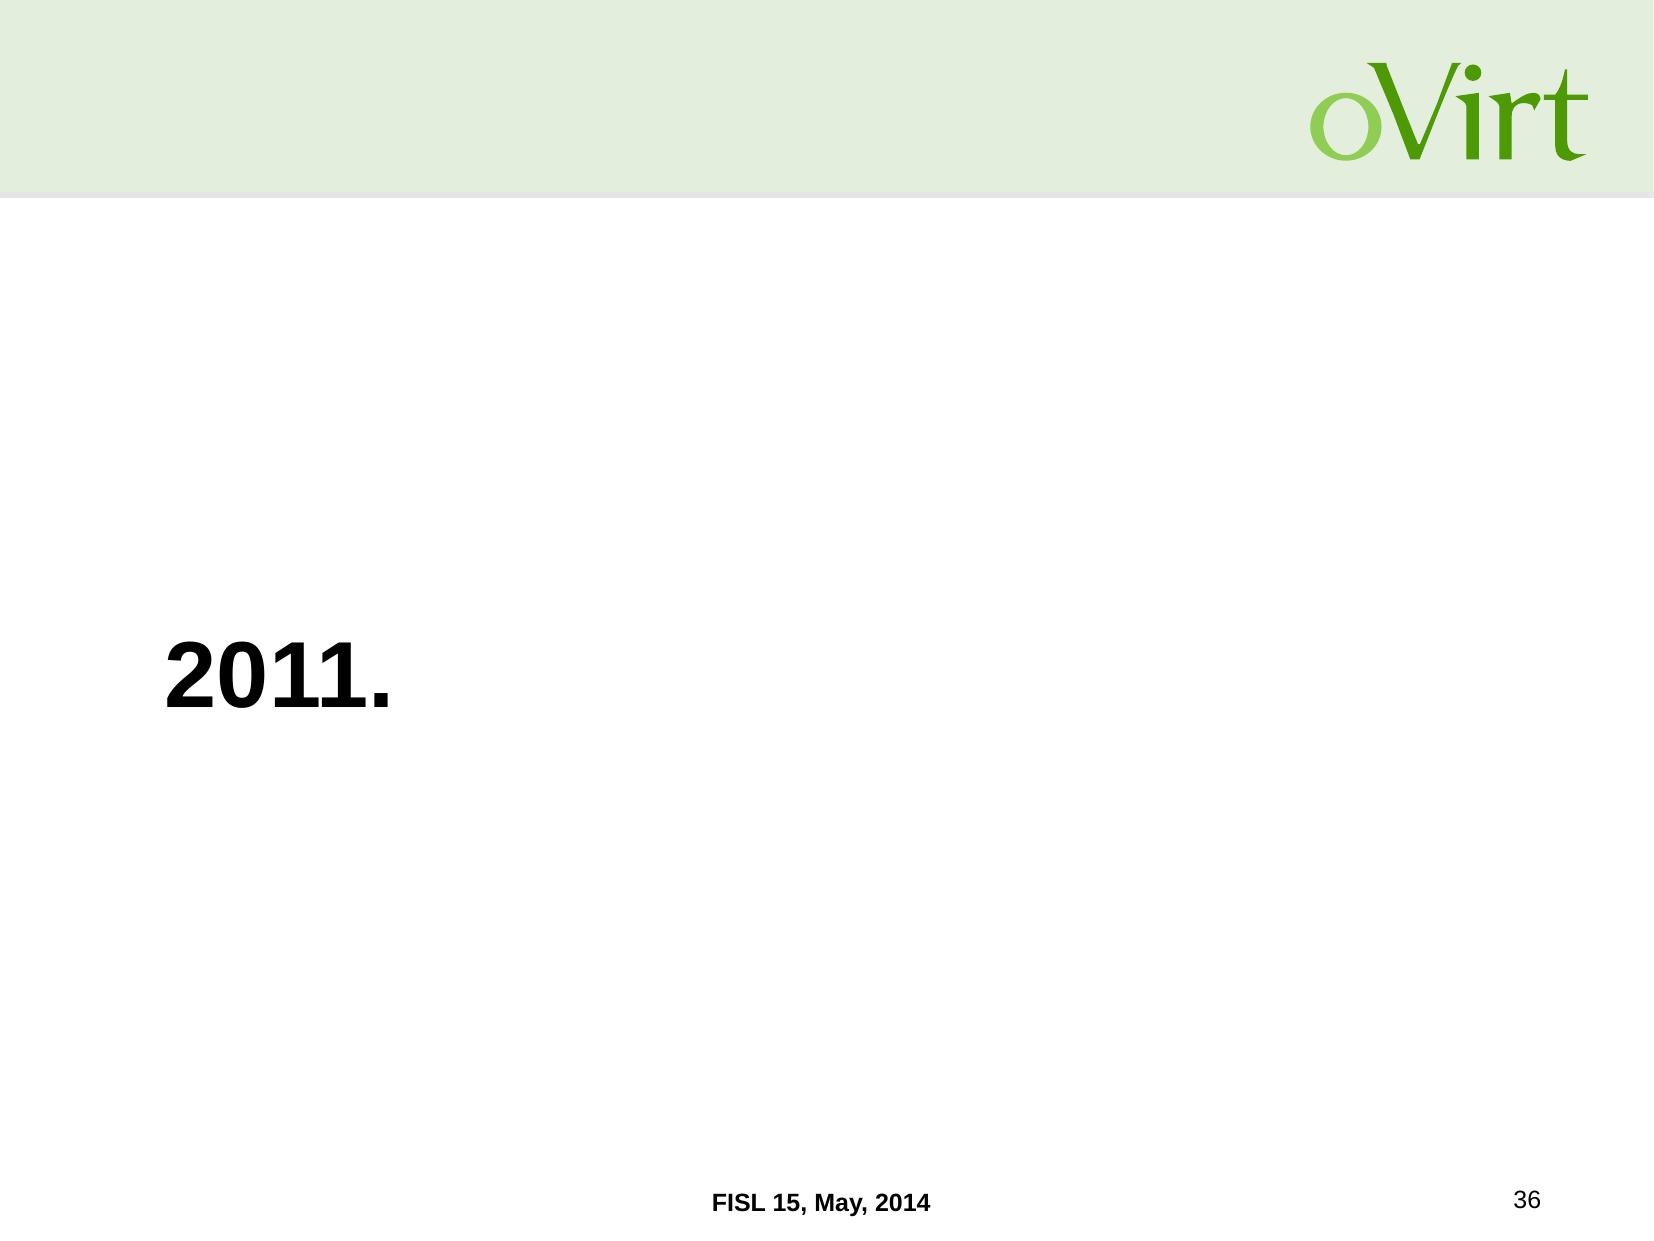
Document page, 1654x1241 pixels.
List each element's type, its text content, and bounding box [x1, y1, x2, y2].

text_box 2011. [150, 615, 1654, 750]
